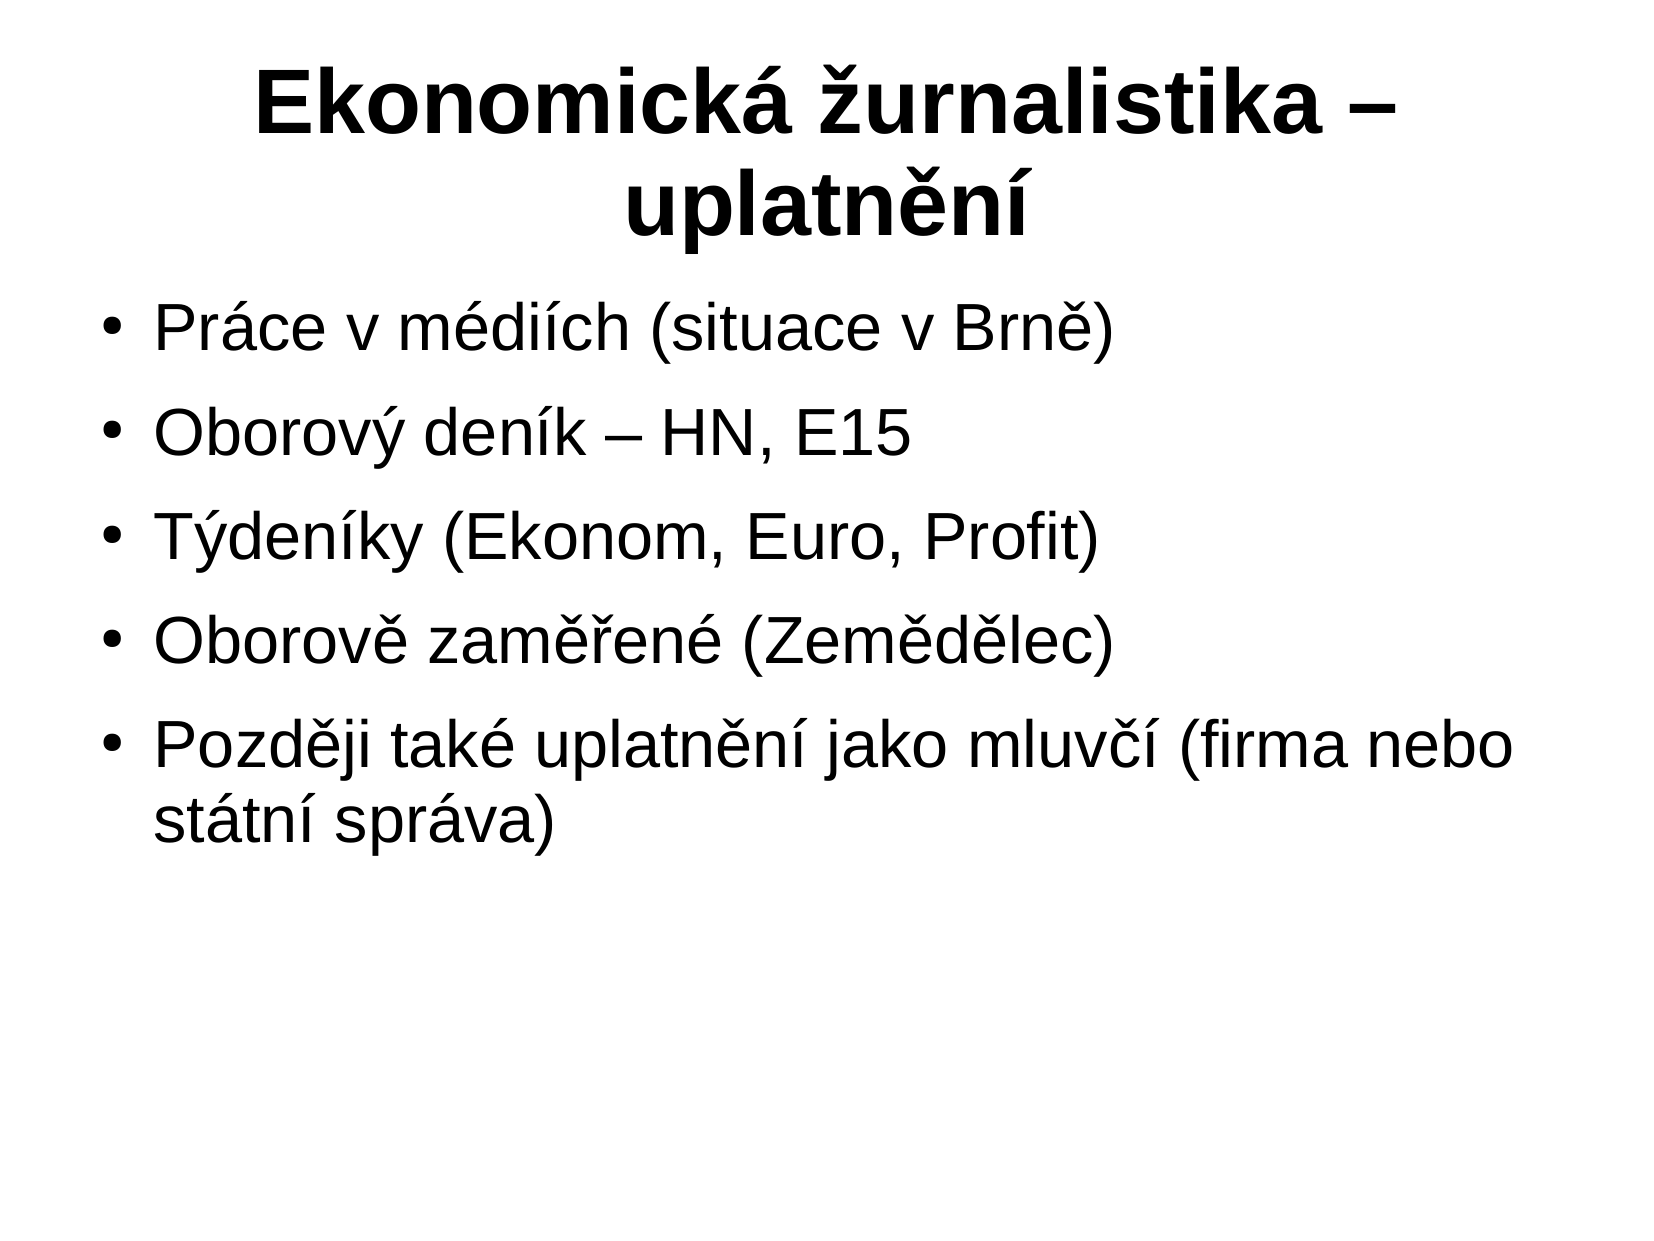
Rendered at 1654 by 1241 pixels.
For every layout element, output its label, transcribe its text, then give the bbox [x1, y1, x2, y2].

title Ekonomická žurnalistika – uplatnění [82, 49, 1571, 257]
list Práce v médiích (situace v Brně) Oborový deník – HN, E15 Týdeníky (Ekonom, Euro, Profit) Oborově zaměřené (Zemědělec) Později také uplatnění jako mluvčí (firma nebo státní správa) [82, 290, 1571, 1109]
